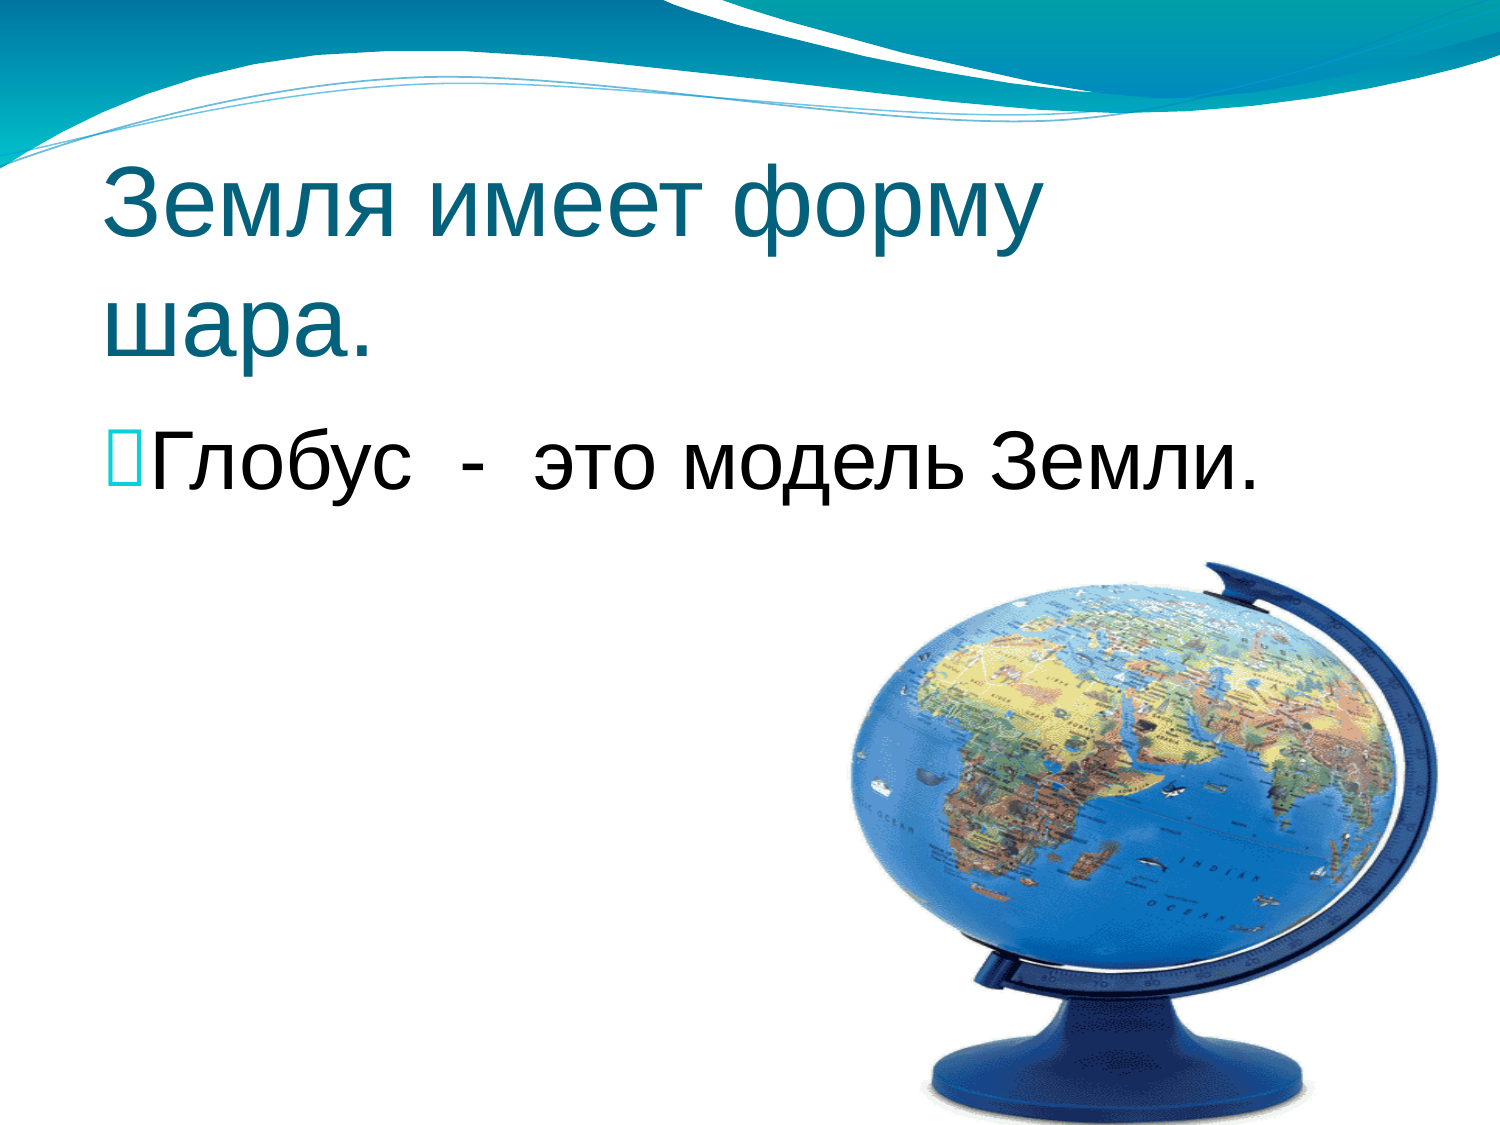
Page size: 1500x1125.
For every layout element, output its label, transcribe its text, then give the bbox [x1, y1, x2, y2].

picture [724, 538, 1500, 1125]
title Земля имеет форму шара. [86, 128, 1362, 375]
list Глобус - это модель Земли. [86, 398, 1362, 575]
